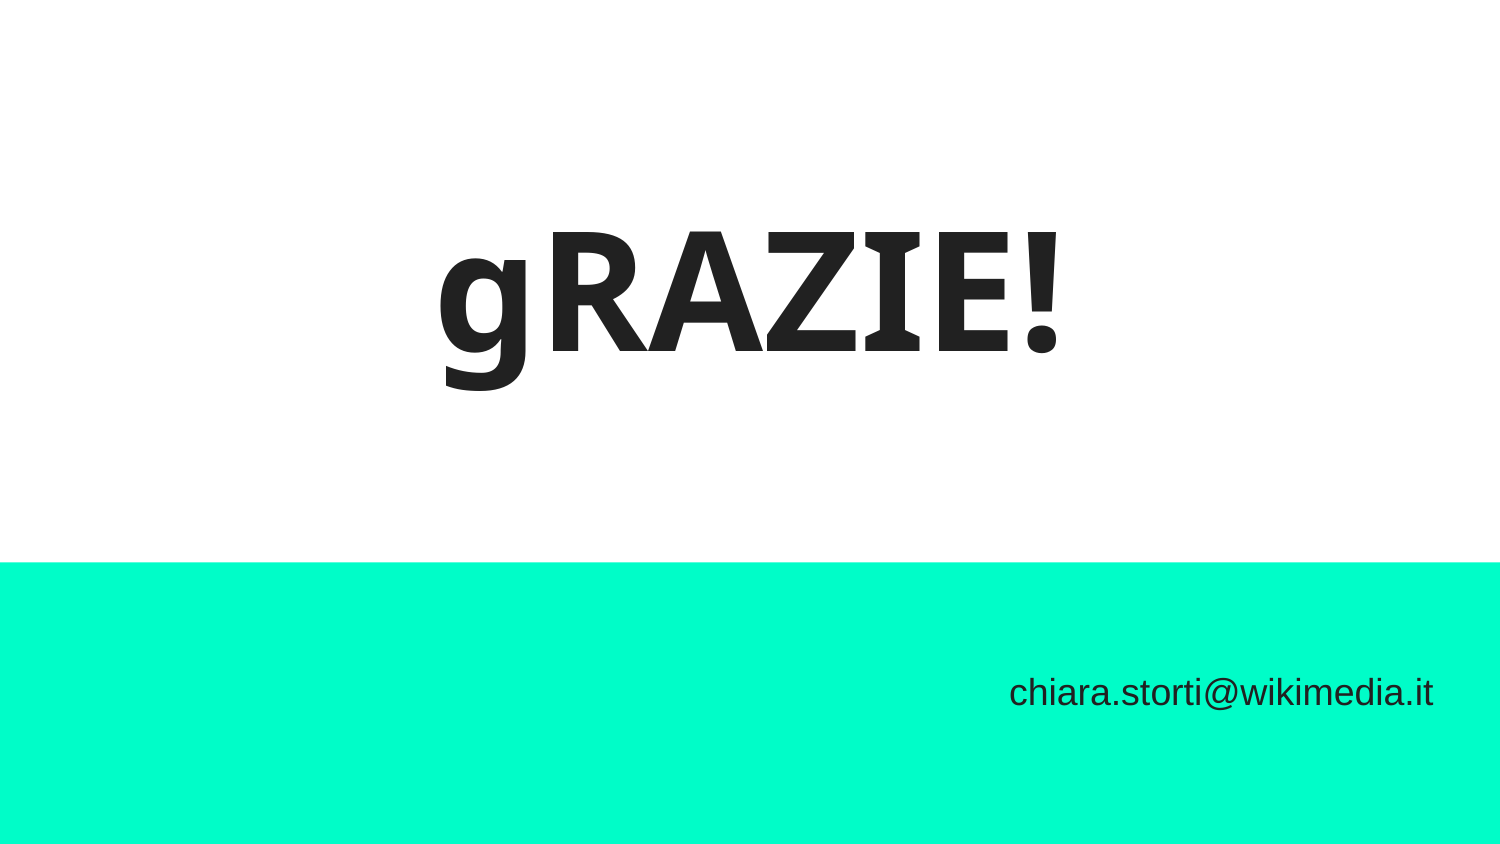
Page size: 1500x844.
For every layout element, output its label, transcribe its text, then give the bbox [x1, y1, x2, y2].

subtitle chiara.storti@wikimedia.it [51, 607, 1449, 772]
title gRAZIE! [51, 64, 1449, 506]
